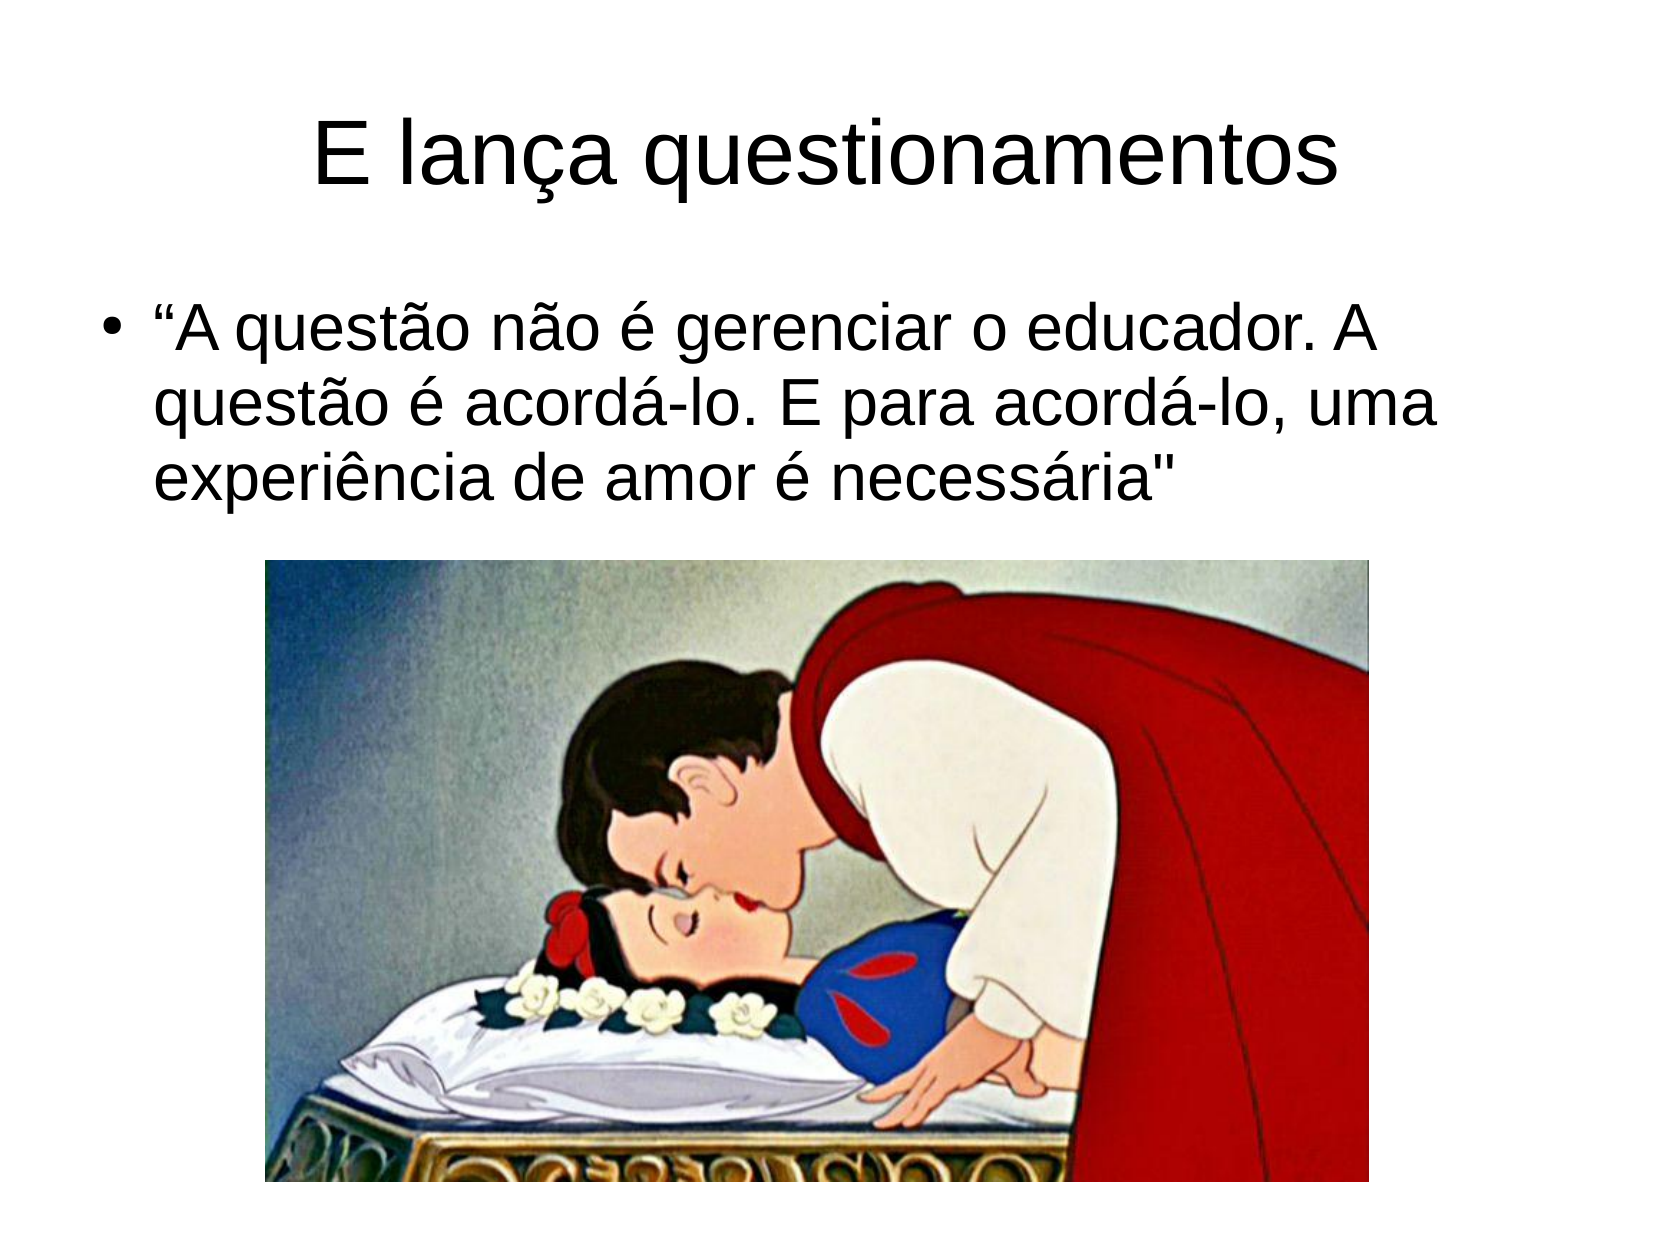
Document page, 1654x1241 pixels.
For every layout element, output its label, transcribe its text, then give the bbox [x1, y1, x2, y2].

picture [265, 560, 1369, 1182]
title E lança questionamentos [82, 49, 1571, 257]
list “A questão não é gerenciar o educador. A questão é acordá-lo. E para acordá-lo, uma experiência de amor é necessária" [82, 290, 1571, 1010]
